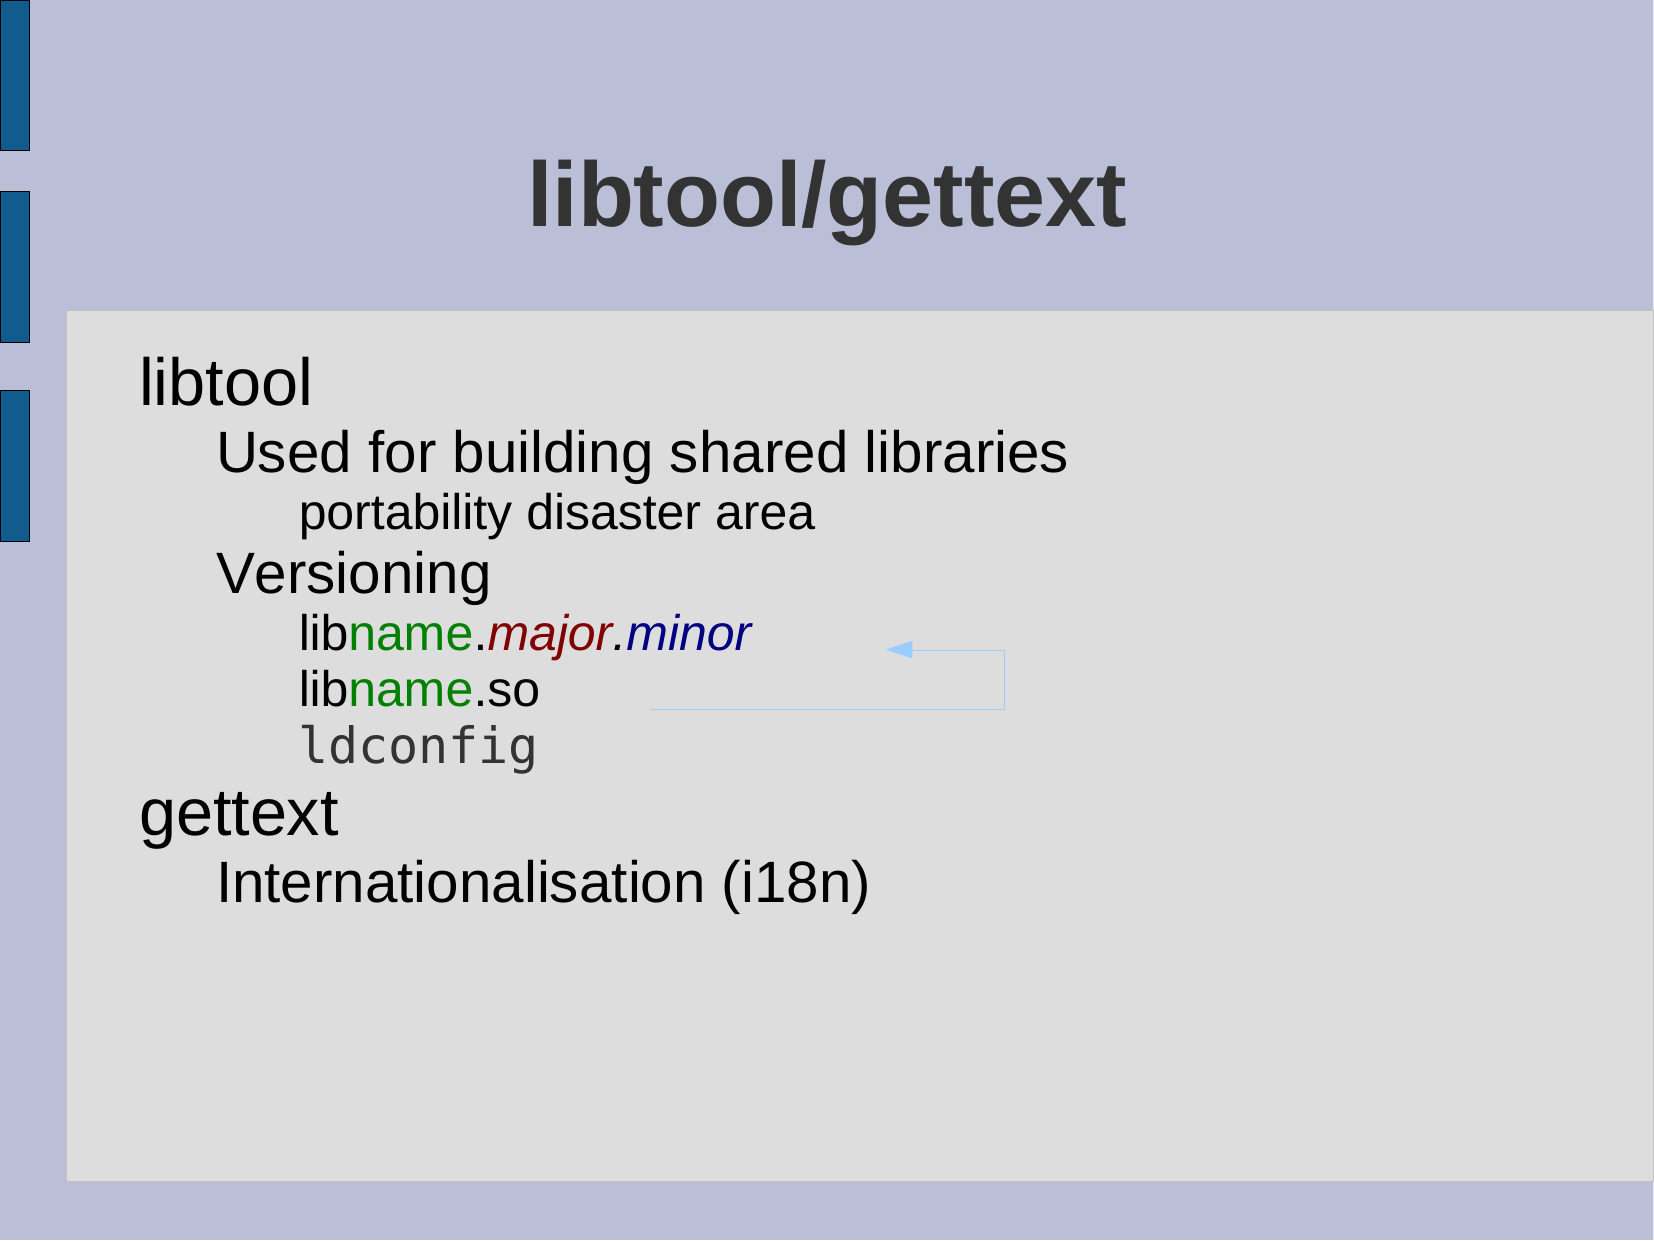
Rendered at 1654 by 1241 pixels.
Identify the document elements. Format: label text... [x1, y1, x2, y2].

title libtool/gettext [121, 98, 1534, 291]
list libtool Used for building shared libraries portability disaster area Versioning libname.major.minor libname.so ldconfig gettext Internationalisation (i18n) [121, 344, 1534, 1112]
